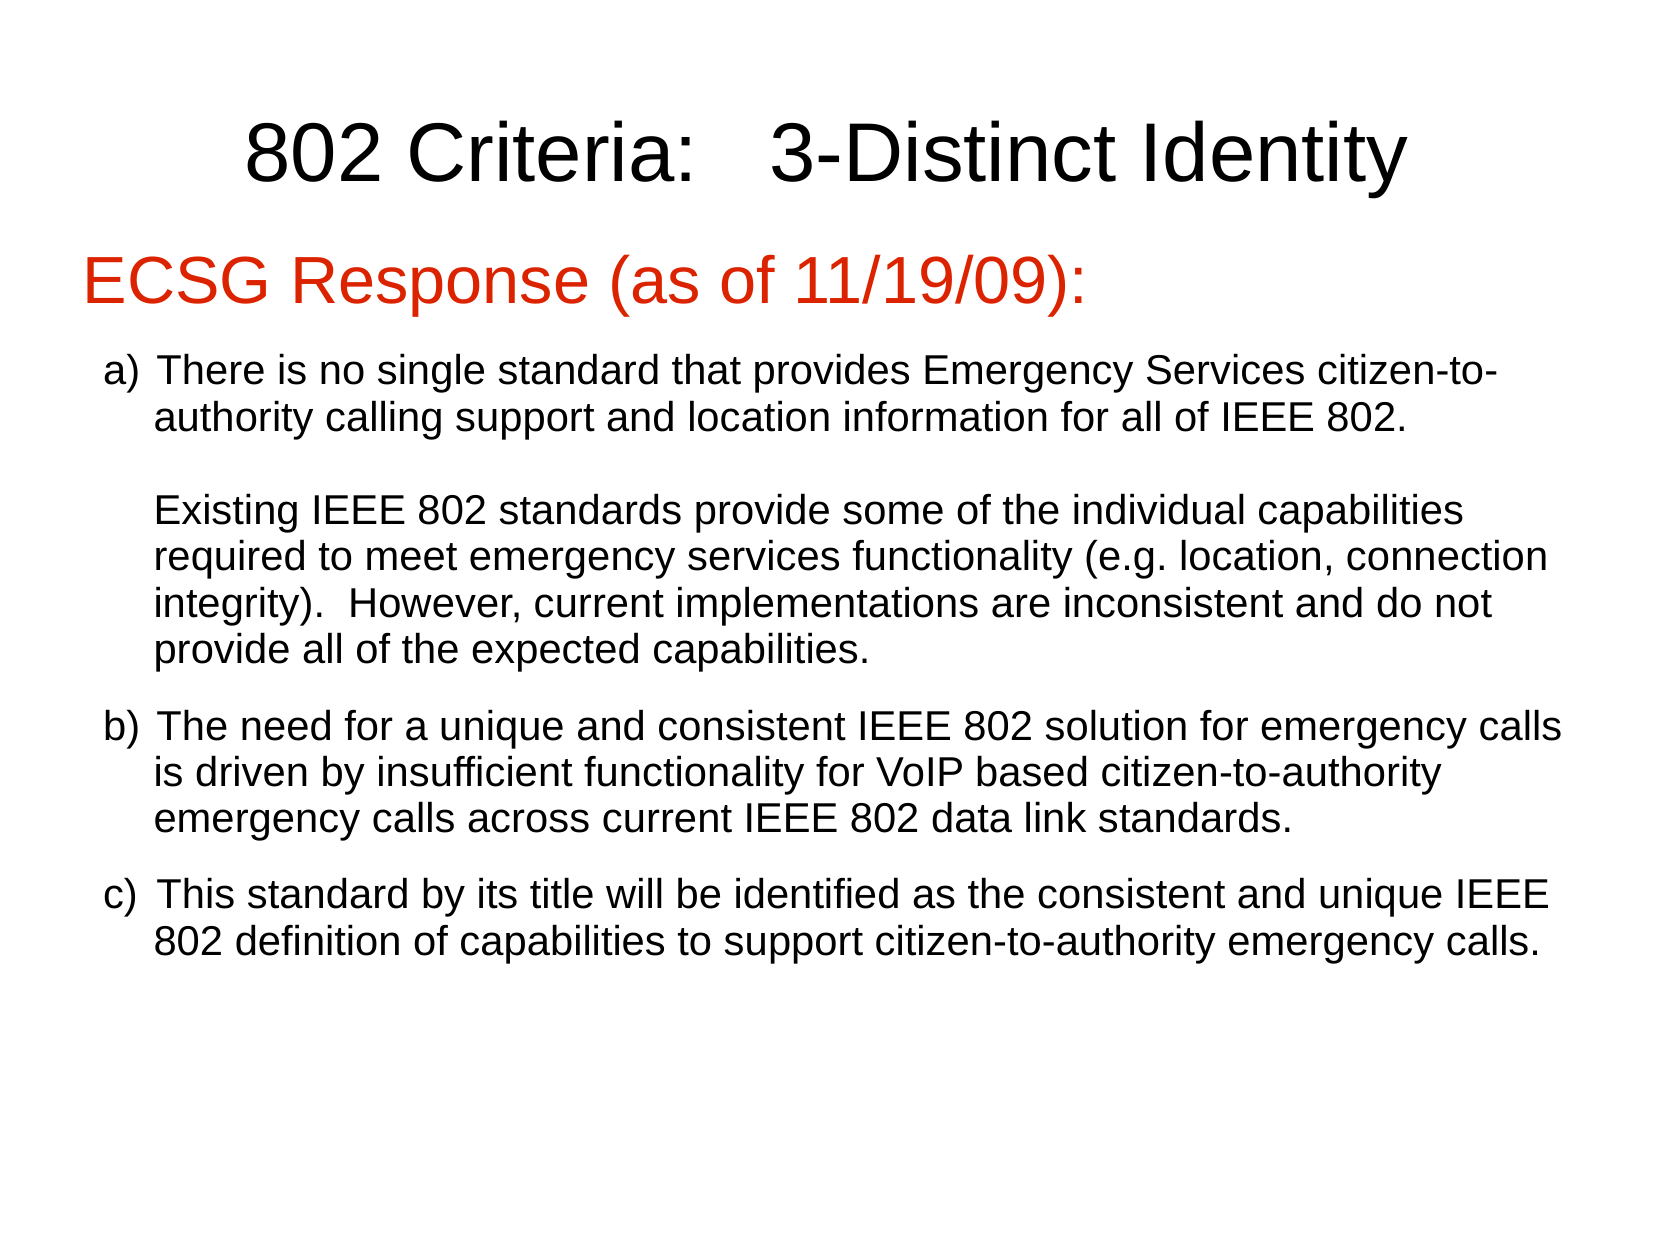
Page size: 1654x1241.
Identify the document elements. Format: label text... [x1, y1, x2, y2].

list ECSG Response (as of 11/19/09): There is no single standard that provides Emergency Services citizen-to-authority calling support and location information for all of IEEE 802. Existing IEEE 802 standards provide some of the individual capabilities required to meet emergency services functionality (e.g. location, connection integrity). However, current implementations are inconsistent and do not provide all of the expected capabilities. The need for a unique and consistent IEEE 802 solution for emergency calls is driven by insufficient functionality for VoIP based citizen-to-authority emergency calls across current IEEE 802 data link standards. This standard by its title will be identified as the consistent and unique IEEE 802 definition of capabilities to support citizen-to-authority emergency calls. [82, 242, 1571, 1047]
title 802 Criteria: 3-Distinct Identity [82, 56, 1571, 242]
